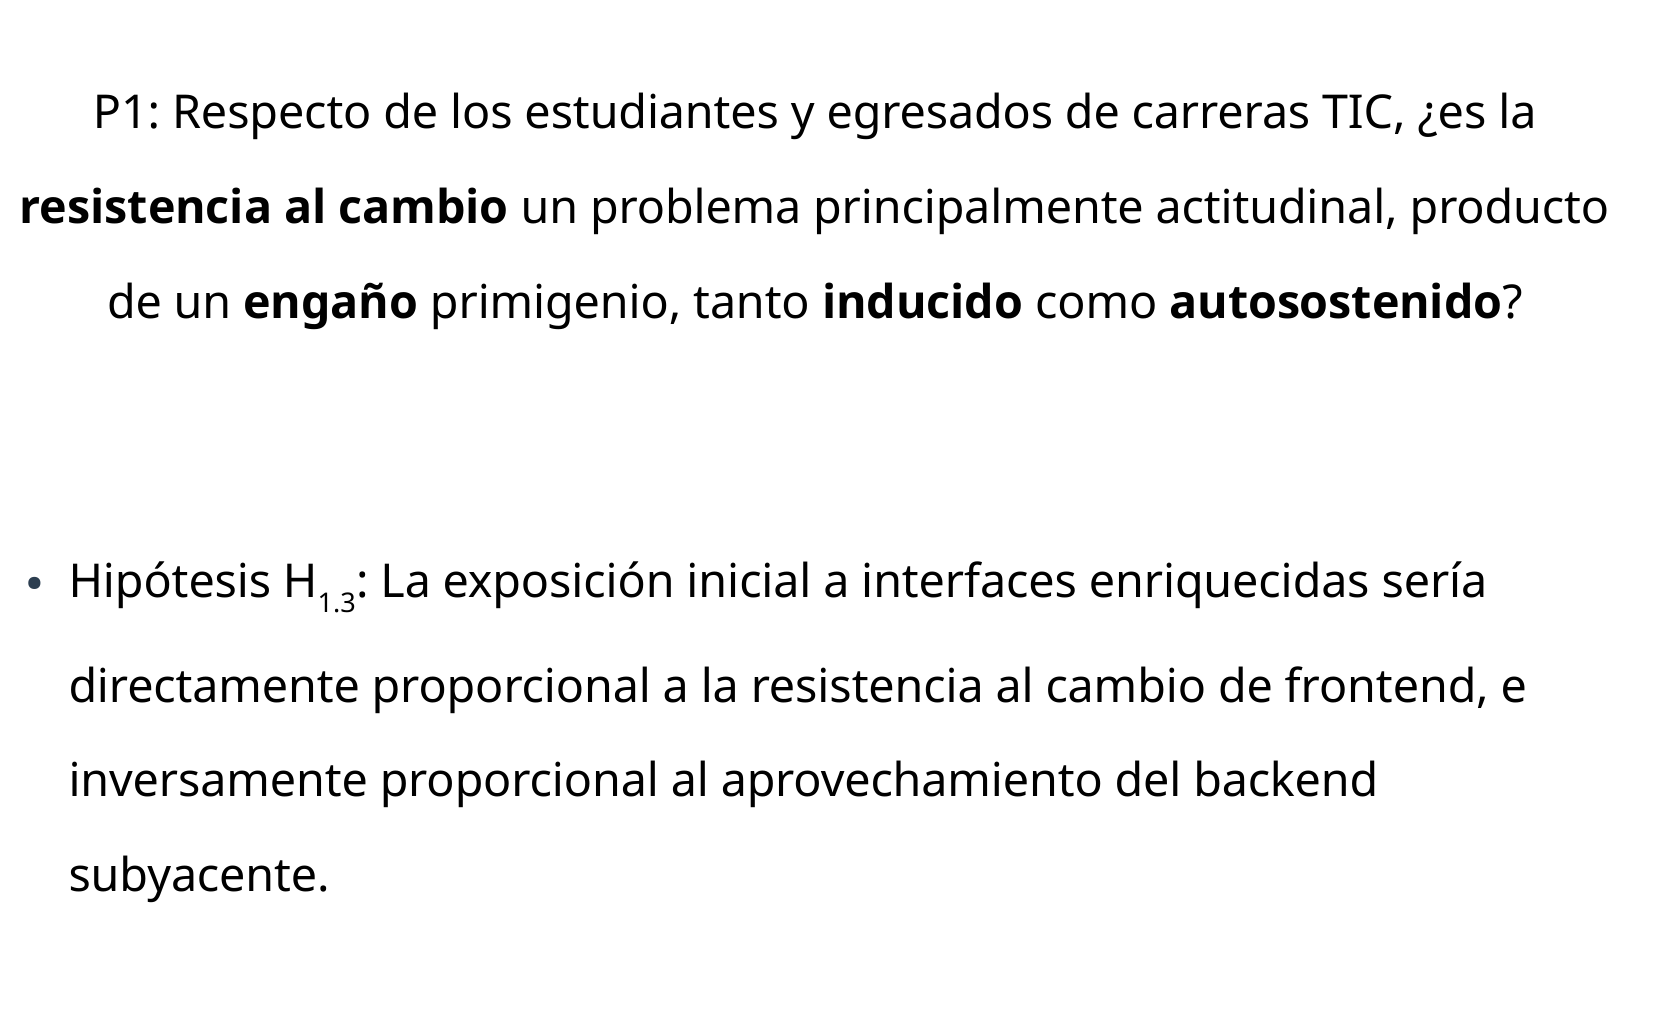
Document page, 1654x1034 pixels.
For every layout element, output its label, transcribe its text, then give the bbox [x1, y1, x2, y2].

text_box P1: Respecto de los estudiantes y egresados de carreras TIC, ¿es la resistencia al cambio un problema principalmente actitudinal, producto de un engaño primigenio, tanto inducido como autosostenido? Hipótesis H1.3: La exposición inicial a interfaces enriquecidas sería directamente proporcional a la resistencia al cambio de frontend, e inversamente proporcional al aprovechamiento del backend subyacente. [11, 47, 1619, 1004]
